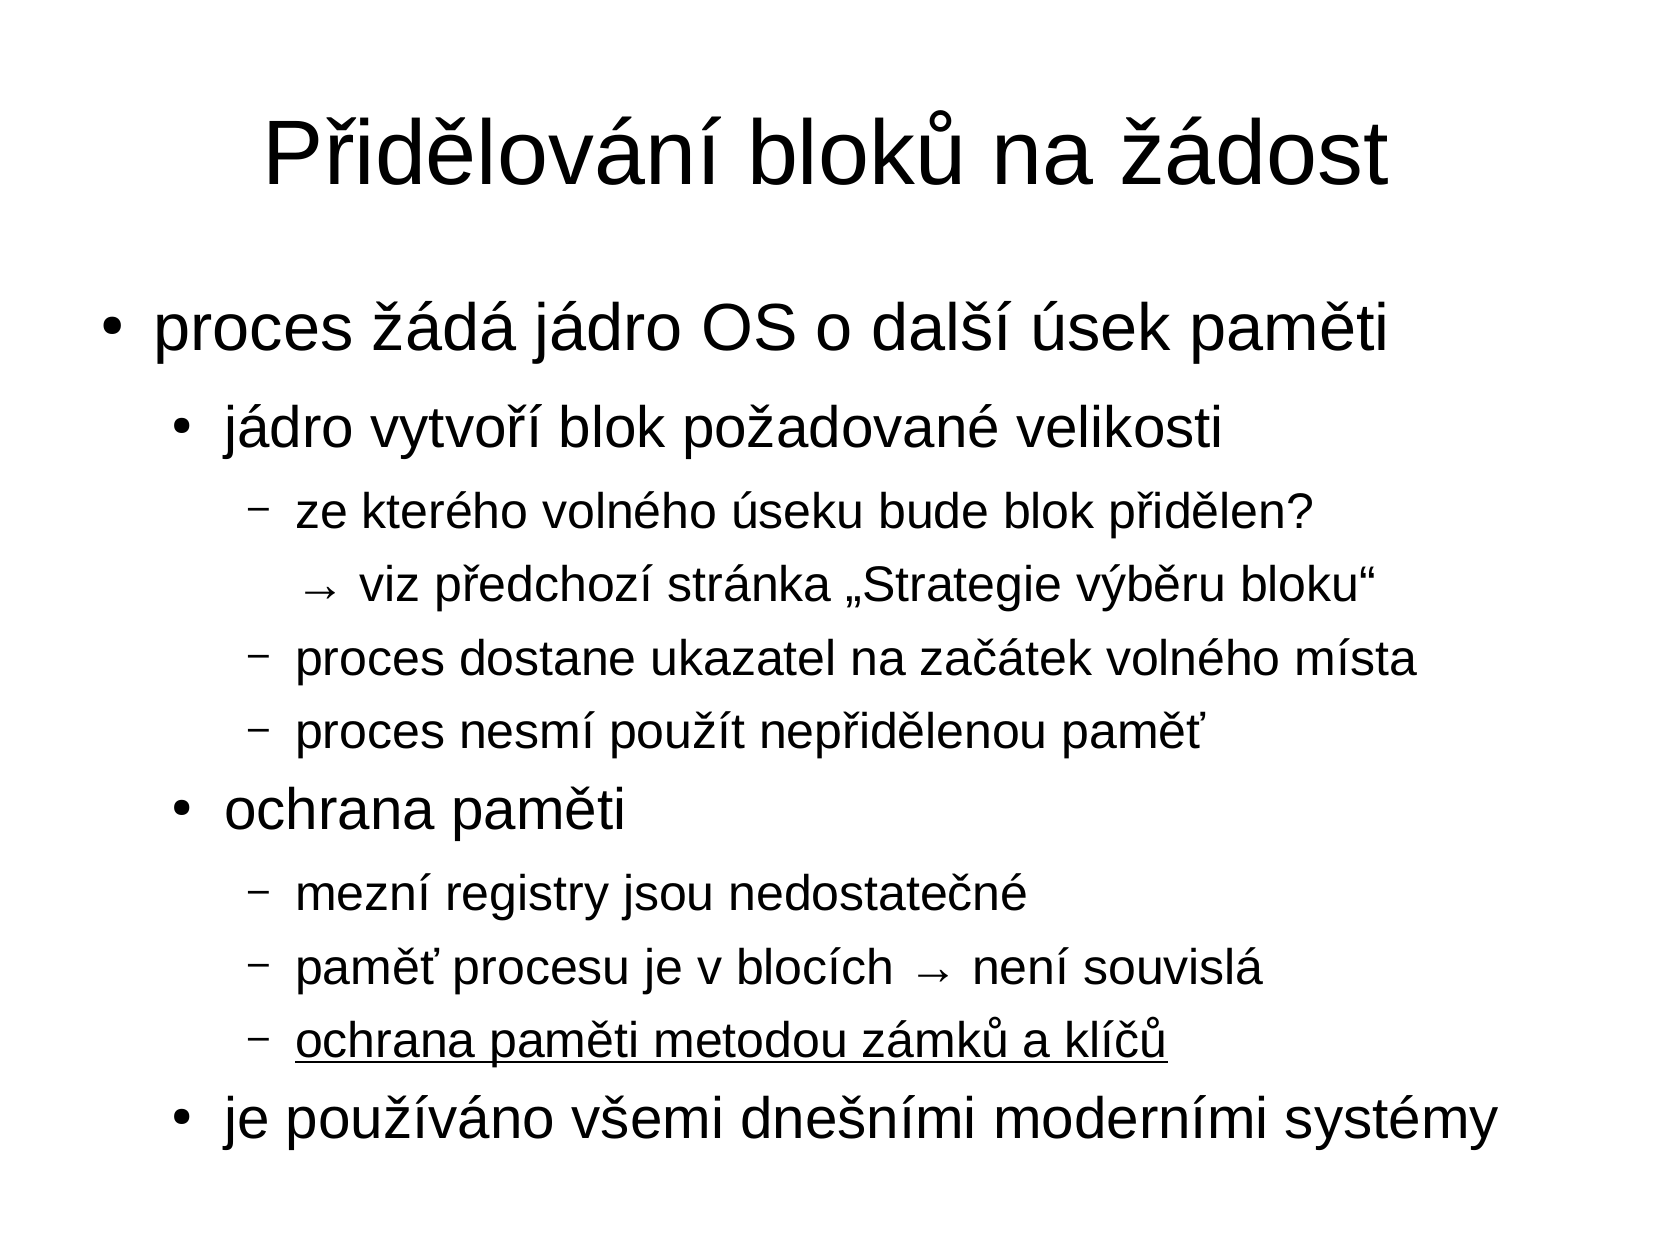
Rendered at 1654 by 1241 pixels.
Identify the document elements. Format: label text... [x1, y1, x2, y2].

list proces žádá jádro OS o další úsek paměti jádro vytvoří blok požadované velikosti ze kterého volného úseku bude blok přidělen? → viz předchozí stránka „Strategie výběru bloku“ proces dostane ukazatel na začátek volného místa proces nesmí použít nepřidělenou paměť ochrana paměti mezní registry jsou nedostatečné paměť procesu je v blocích → není souvislá ochrana paměti metodou zámků a klíčů je používáno všemi dnešními moderními systémy [82, 290, 1571, 1152]
title Přidělování bloků na žádost [82, 56, 1571, 250]
